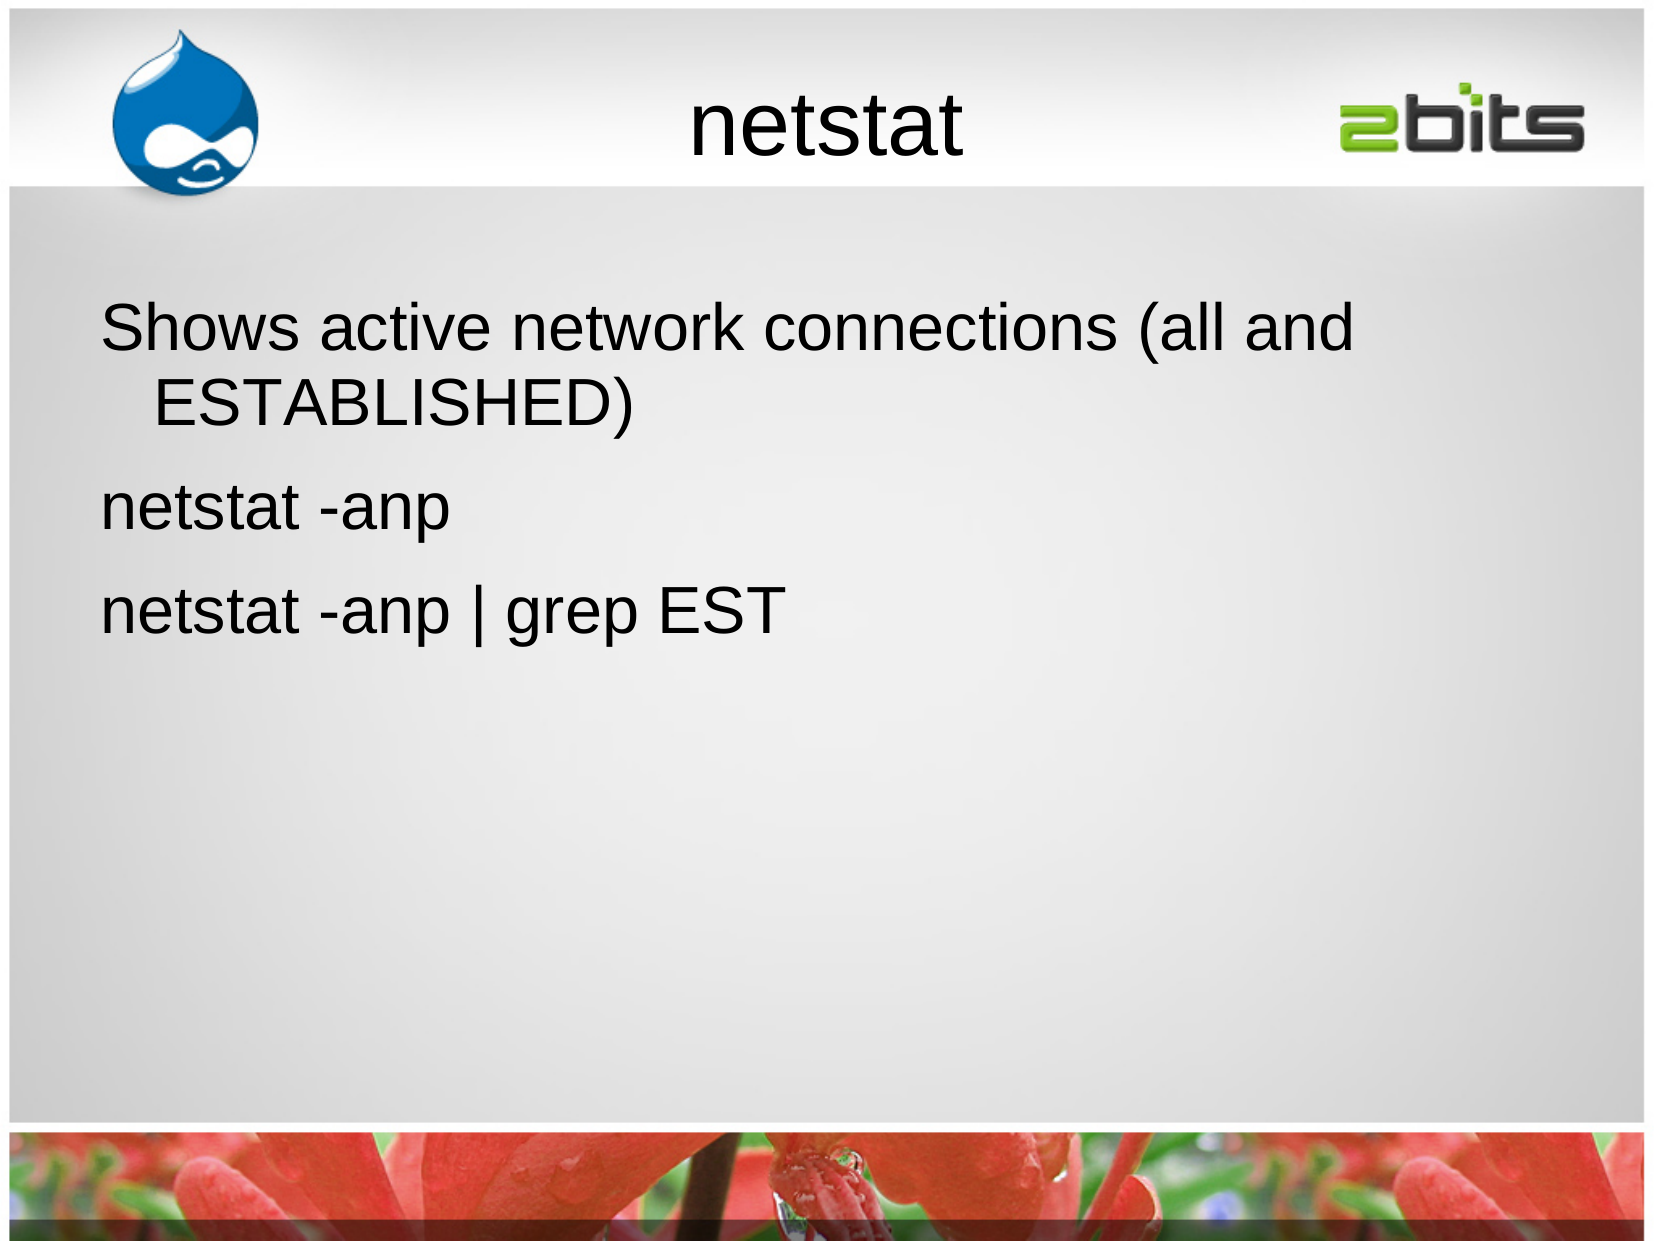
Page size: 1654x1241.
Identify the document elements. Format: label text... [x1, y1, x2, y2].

picture [0, 0, 1654, 1241]
list Shows active network connections (all and ESTABLISHED) netstat -anp netstat -anp | grep EST [82, 290, 1571, 1094]
title netstat [82, 27, 1571, 220]
